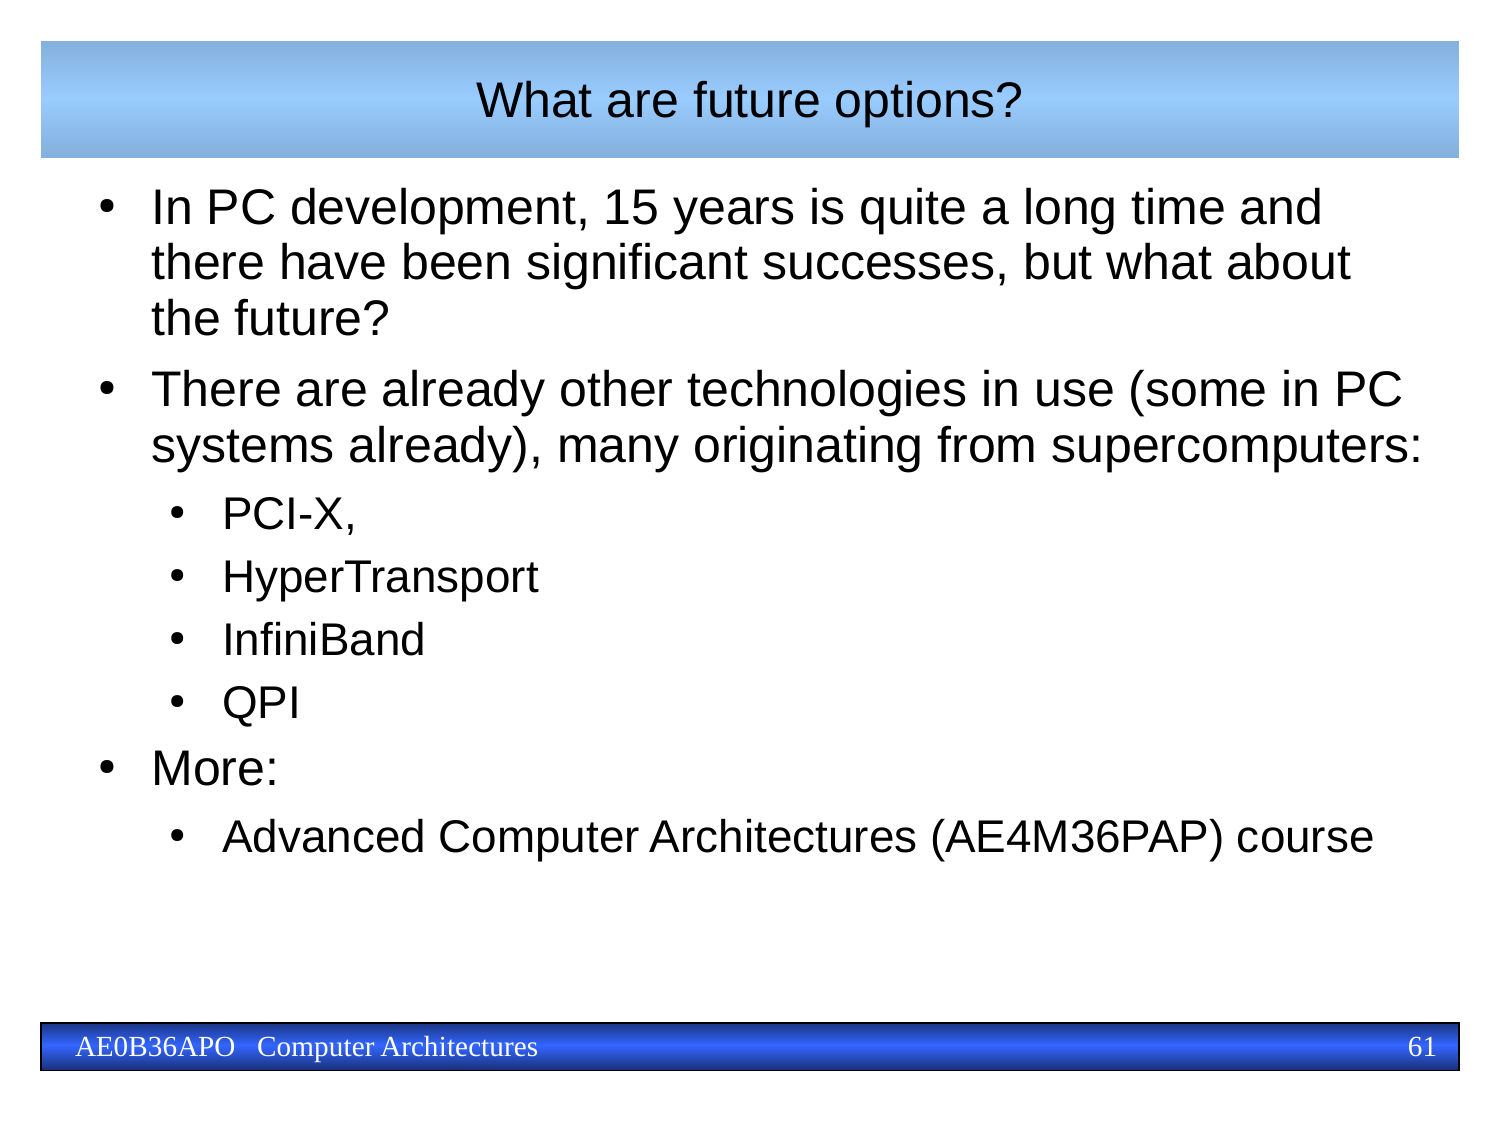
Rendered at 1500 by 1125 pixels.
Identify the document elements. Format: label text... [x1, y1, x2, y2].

list In PC development, 15 years is quite a long time and there have been significant successes, but what about the future? There are already other technologies in use (some in PC systems already), many originating from supercomputers: PCI-X, HyperTransport InfiniBand QPI More: Advanced Computer Architectures (AE4M36PAP) course [80, 178, 1431, 1003]
title What are future options? [41, 41, 1459, 158]
